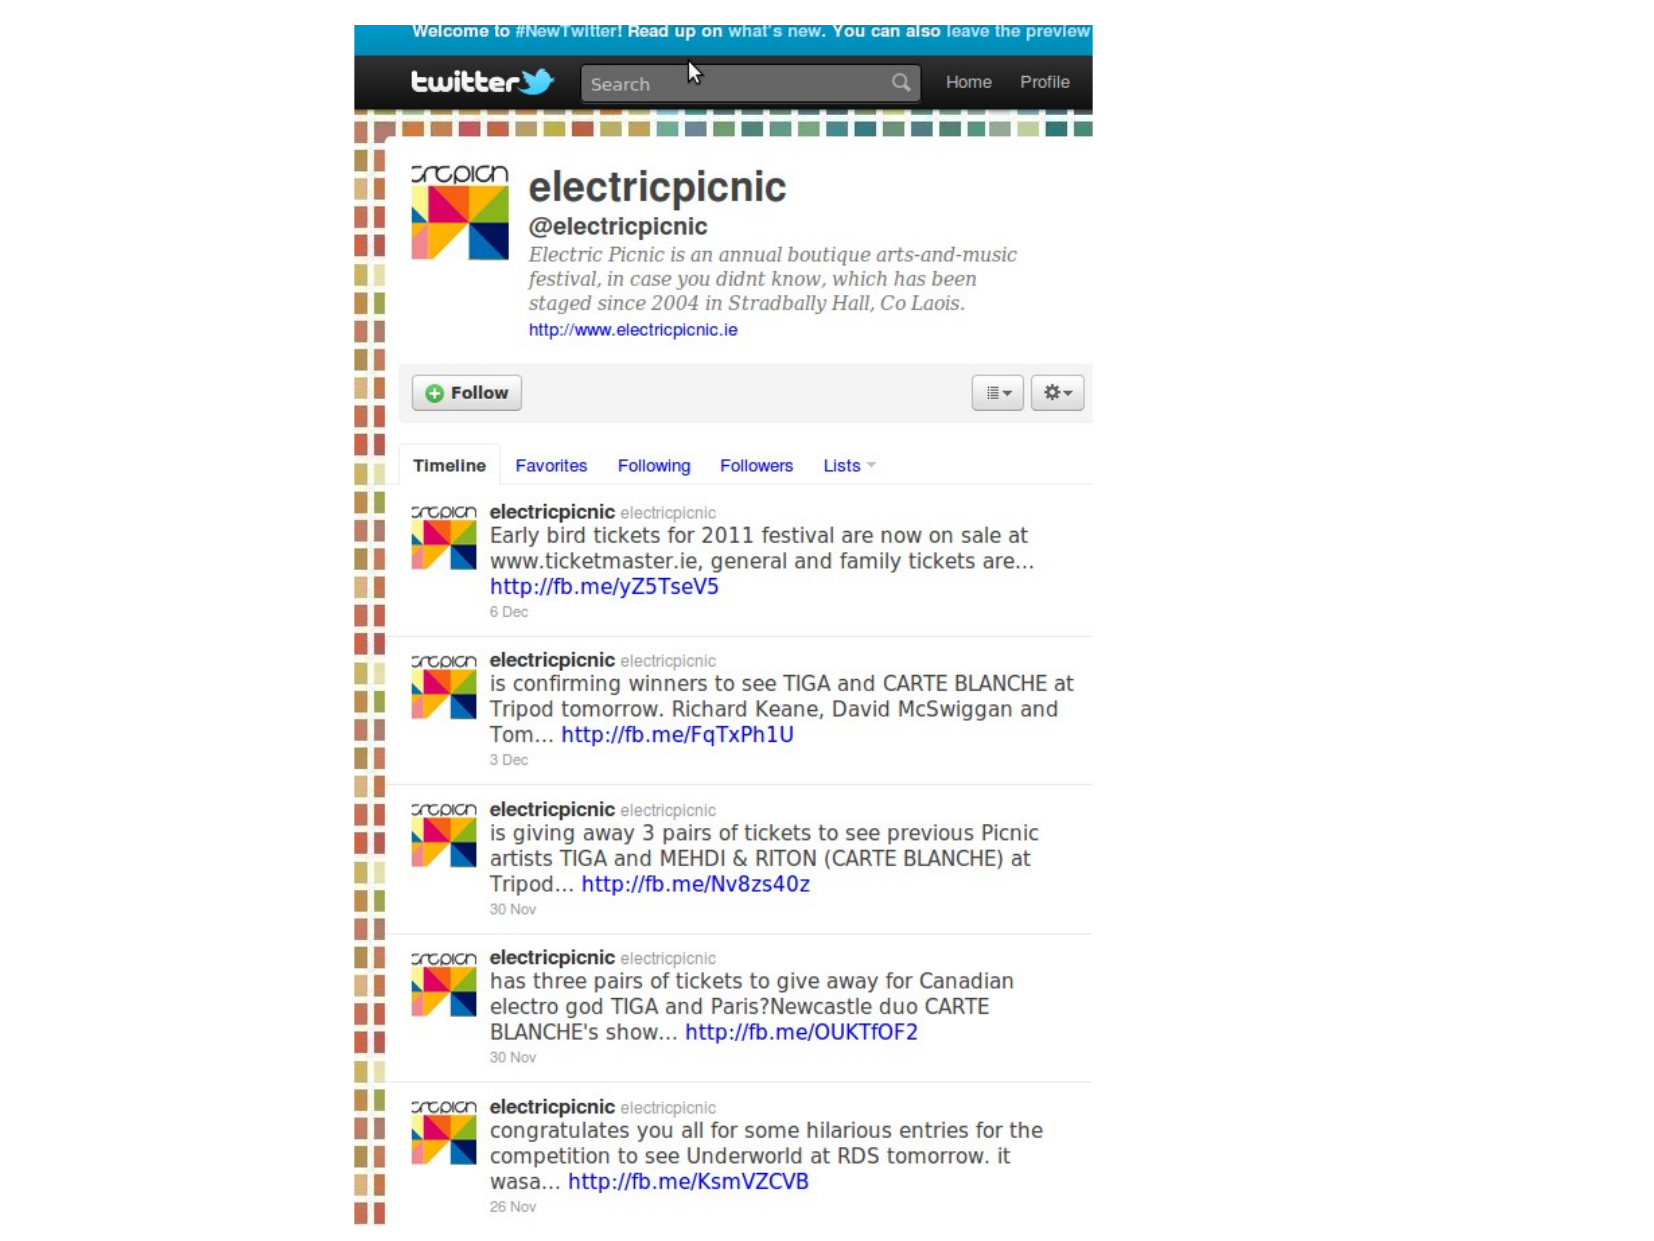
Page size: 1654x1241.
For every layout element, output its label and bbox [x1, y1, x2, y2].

picture [516, 25, 623, 37]
picture [871, 25, 900, 38]
picture [947, 25, 989, 37]
picture [1027, 25, 1090, 40]
picture [906, 25, 941, 37]
picture [995, 25, 1021, 36]
picture [788, 27, 821, 36]
picture [729, 25, 771, 37]
picture [702, 25, 723, 37]
picture [833, 25, 865, 37]
picture [774, 28, 782, 38]
picture [412, 25, 489, 37]
picture [628, 25, 669, 37]
picture [354, 55, 1093, 1226]
picture [675, 27, 696, 41]
picture [495, 25, 510, 37]
